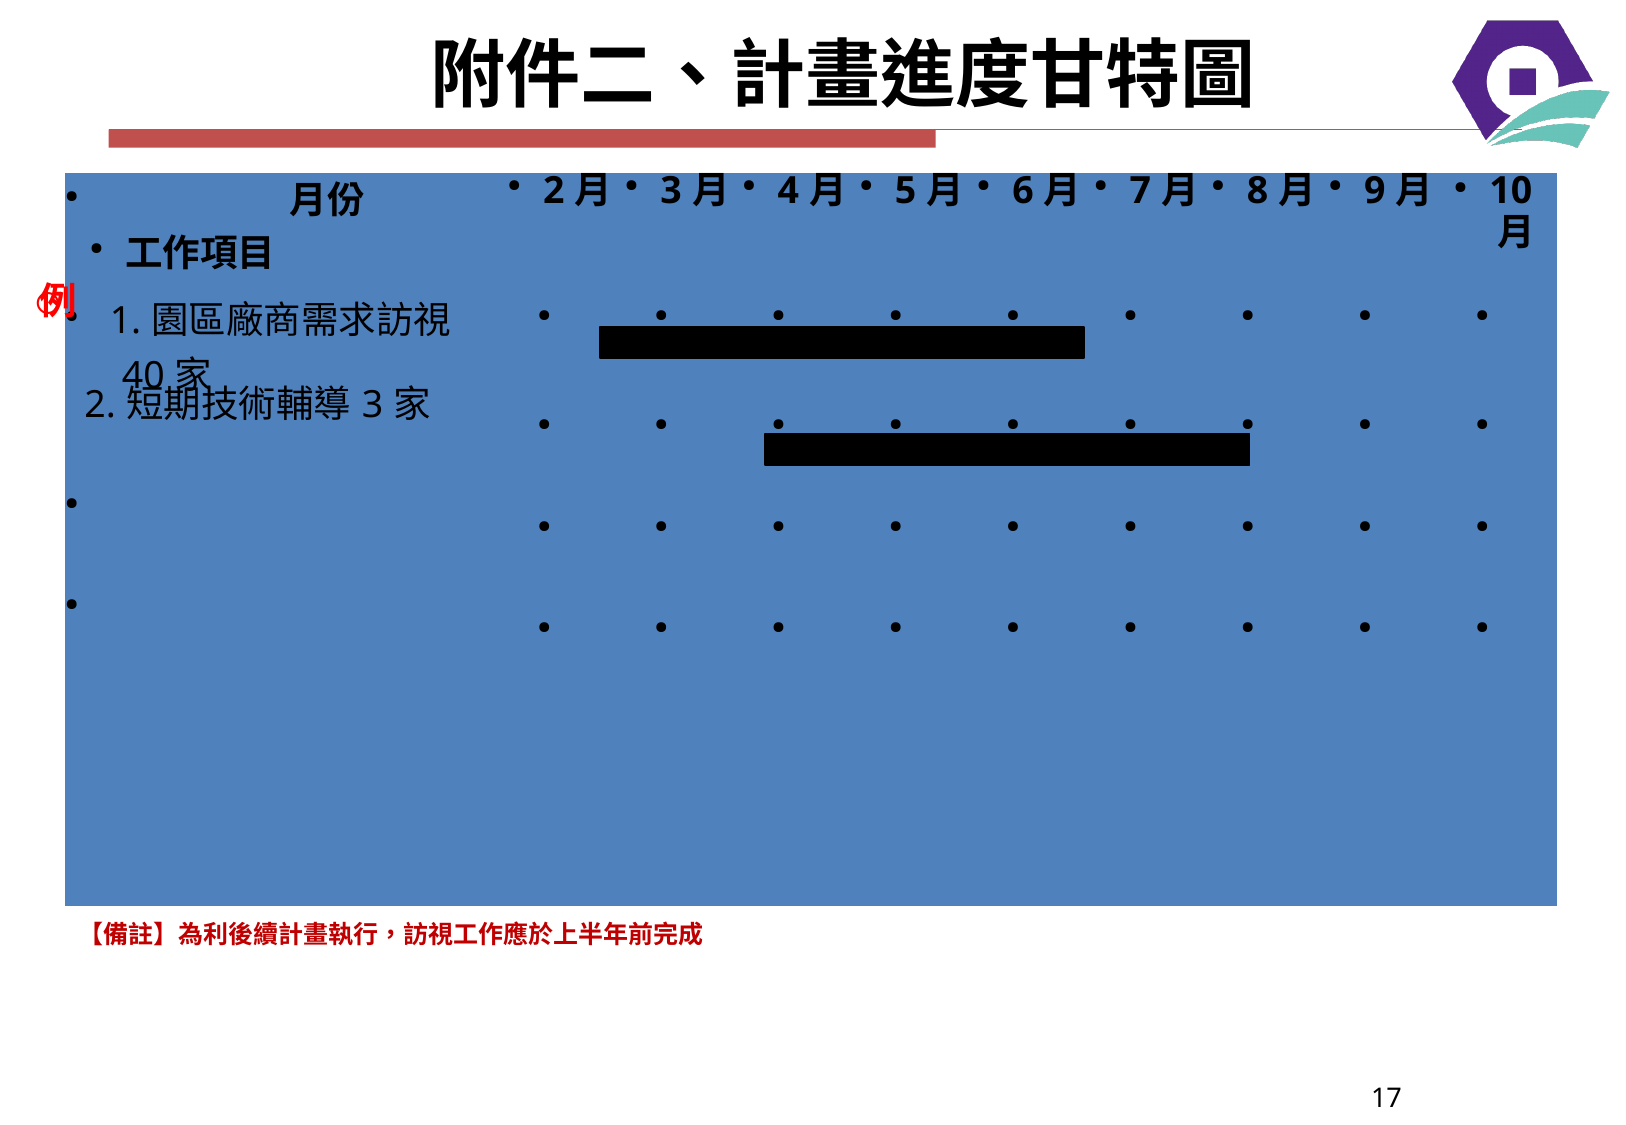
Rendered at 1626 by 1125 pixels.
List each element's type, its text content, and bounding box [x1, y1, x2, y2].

table_cell [501, 805, 619, 906]
table_cell [1088, 501, 1205, 602]
table_header 3月 [619, 173, 736, 265]
table_cell [853, 704, 970, 805]
table_cell 2.短期技術輔導3家 [65, 399, 501, 501]
table_cell [853, 465, 970, 501]
table_cell [1205, 399, 1322, 501]
table_header 8月 [1290, 177, 1305, 182]
picture [32, 265, 901, 341]
table_cell [853, 399, 970, 434]
table_header 月份 工作項目 [65, 173, 501, 265]
table_cell [619, 704, 736, 805]
table_cell [619, 602, 736, 704]
table_cell [1440, 805, 1557, 906]
table_header 5月 [938, 177, 953, 182]
table_cell [1440, 399, 1557, 501]
table_header 8月 [1289, 186, 1305, 191]
table_cell [619, 399, 736, 501]
table_cell [970, 290, 1088, 399]
table_cell [1440, 704, 1557, 805]
table_header 2月 [586, 177, 601, 182]
table_cell [736, 358, 853, 399]
table_header 4月 [736, 173, 853, 265]
table_cell [65, 602, 501, 704]
table_cell [65, 704, 501, 805]
table_cell [1088, 704, 1205, 805]
table_cell [501, 602, 619, 704]
table_header 7月 [1088, 173, 1205, 290]
text_box 附件二、計畫進度甘特圖 [0, 18, 1625, 125]
table_cell [501, 341, 619, 399]
table_cell [736, 602, 853, 704]
table_header 9月 [1322, 173, 1440, 290]
table_cell [1322, 704, 1440, 805]
table_header 3月 [704, 177, 719, 182]
table_cell [65, 501, 501, 602]
table_cell [1440, 602, 1557, 704]
table_cell [901, 290, 970, 327]
table_cell [1205, 704, 1322, 805]
table_cell [619, 358, 736, 399]
table_cell [619, 805, 736, 906]
table_cell [970, 704, 1088, 805]
table_cell [736, 704, 853, 805]
table_cell [853, 501, 970, 602]
table_header 7月 [1172, 186, 1188, 191]
table_cell 1.園區廠商需求訪視40家 [65, 341, 501, 399]
text_box [765, 434, 1250, 465]
table_header 9月 [1406, 186, 1422, 191]
table_cell [853, 602, 970, 704]
table_header 10月 [1440, 173, 1557, 290]
table_cell [1205, 805, 1322, 906]
table_cell [1322, 501, 1440, 602]
table_cell [501, 501, 619, 602]
table_header 7月 [1173, 177, 1188, 182]
table_header 5月 [853, 173, 970, 290]
table_cell [1205, 290, 1322, 399]
table_header 3月 [703, 186, 719, 191]
table_cell [970, 501, 1088, 602]
table_cell [736, 501, 853, 602]
table_cell [970, 465, 1088, 501]
table_cell [1088, 290, 1205, 399]
table_cell [853, 805, 970, 906]
table_cell [1322, 290, 1440, 399]
table_cell [501, 399, 619, 501]
table_cell [970, 399, 1088, 434]
table_header 4月 [820, 186, 836, 191]
table_header 5月 [937, 186, 953, 191]
table_cell [1440, 501, 1557, 602]
table_cell [1088, 805, 1205, 906]
table_cell [1440, 290, 1557, 399]
table_cell [1322, 399, 1440, 501]
table_cell [970, 602, 1088, 704]
table_cell [1088, 602, 1205, 704]
table_cell [736, 805, 853, 906]
table_cell [1088, 399, 1205, 434]
table_header 6月 [970, 173, 1088, 290]
table_cell [853, 358, 970, 399]
table_cell [1322, 602, 1440, 704]
table_header 2月 [585, 186, 601, 191]
table_header 8月 [1205, 173, 1322, 290]
table_cell [736, 399, 853, 501]
table_cell [1088, 465, 1205, 501]
table_header 6月 [1054, 186, 1070, 191]
table_header 9月 [1407, 177, 1422, 182]
text_box 【備註】為利後續計畫執行，訪視工作應於上半年前完成 [63, 910, 1474, 957]
text_box [600, 327, 1084, 358]
table_header 2月 [501, 173, 619, 265]
table_cell [65, 805, 501, 906]
table_cell [1205, 602, 1322, 704]
table_cell [1322, 805, 1440, 906]
table_cell [501, 704, 619, 805]
table_cell [970, 805, 1088, 906]
table_cell [619, 501, 736, 602]
table_header 4月 [821, 177, 836, 182]
table_header 6月 [1055, 177, 1070, 182]
table_cell [1205, 501, 1322, 602]
